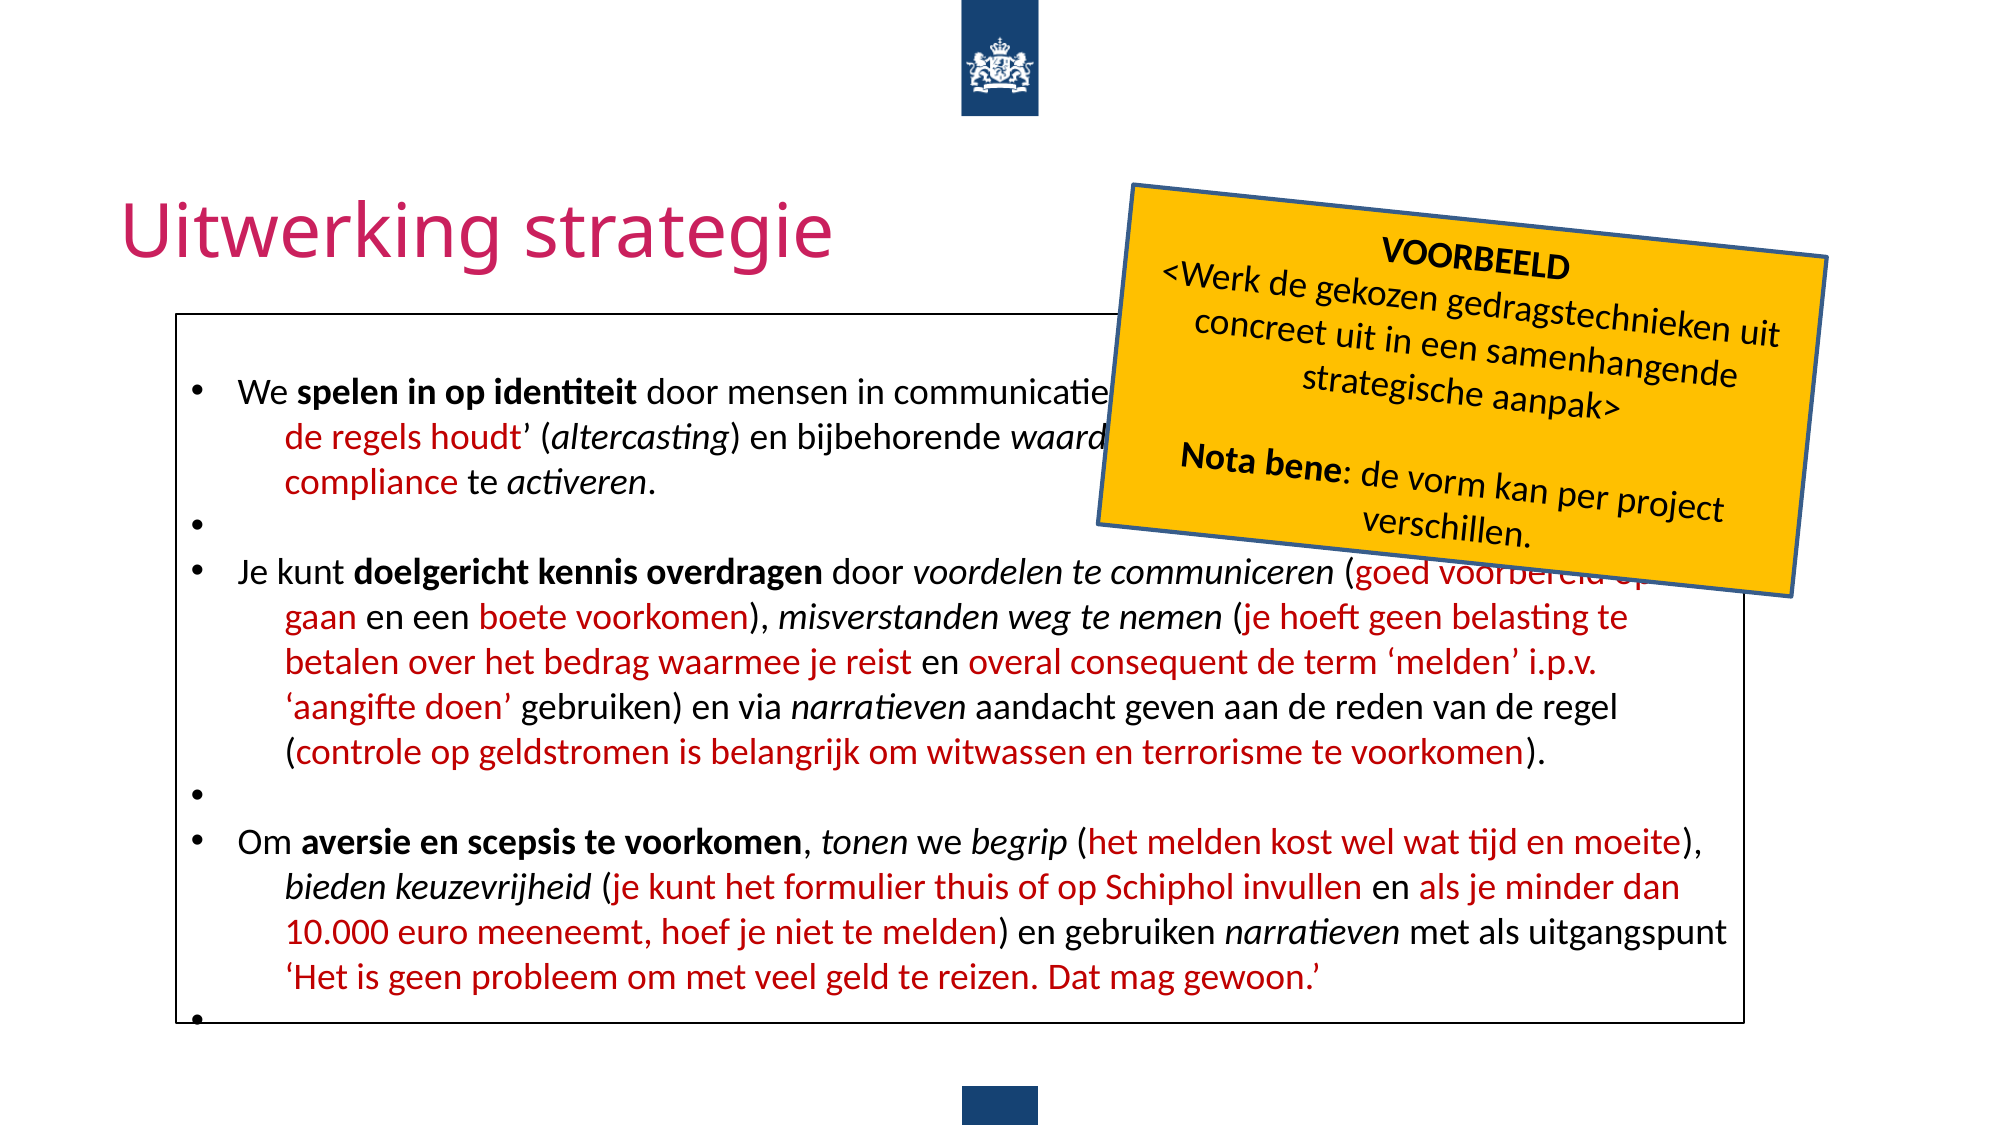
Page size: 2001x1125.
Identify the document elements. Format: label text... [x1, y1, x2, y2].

text_box VOORBEELD <Werk de gekozen gedragstechnieken uit concreet uit in een samenhangende strategische aanpak> Nota bene: de vorm kan per project verschillen. [1097, 184, 1827, 597]
text_box Uitwerking strategie [104, 125, 1897, 281]
text_box We spelen in op identiteit door mensen in communicatie aan te spreken als ‘iemand die zich aan de regels houdt’ (altercasting) en bijbehorende waarden zoals verantwoordelijkheid en compliance te activeren. Je kunt doelgericht kennis overdragen door voordelen te communiceren (goed voorbereid op reis gaan en een boete voorkomen), misverstanden weg te nemen (je hoeft geen belasting te betalen over het bedrag waarmee je reist en overal consequent de term ‘melden’ i.p.v. ‘aangifte doen’ gebruiken) en via narratieven aandacht geven aan de reden van de regel (controle op geldstromen is belangrijk om witwassen en terrorisme te voorkomen). Om aversie en scepsis te voorkomen, tonen we begrip (het melden kost wel wat tijd en moeite), bieden keuzevrijheid (je kunt het formulier thuis of op Schiphol invullen en als je minder dan 10.000 euro meeneemt, hoef je niet te melden) en gebruiken narratieven met als uitgangspunt ‘Het is geen probleem om met veel geld te reizen. Dat mag gewoon.’ [176, 314, 1744, 1023]
